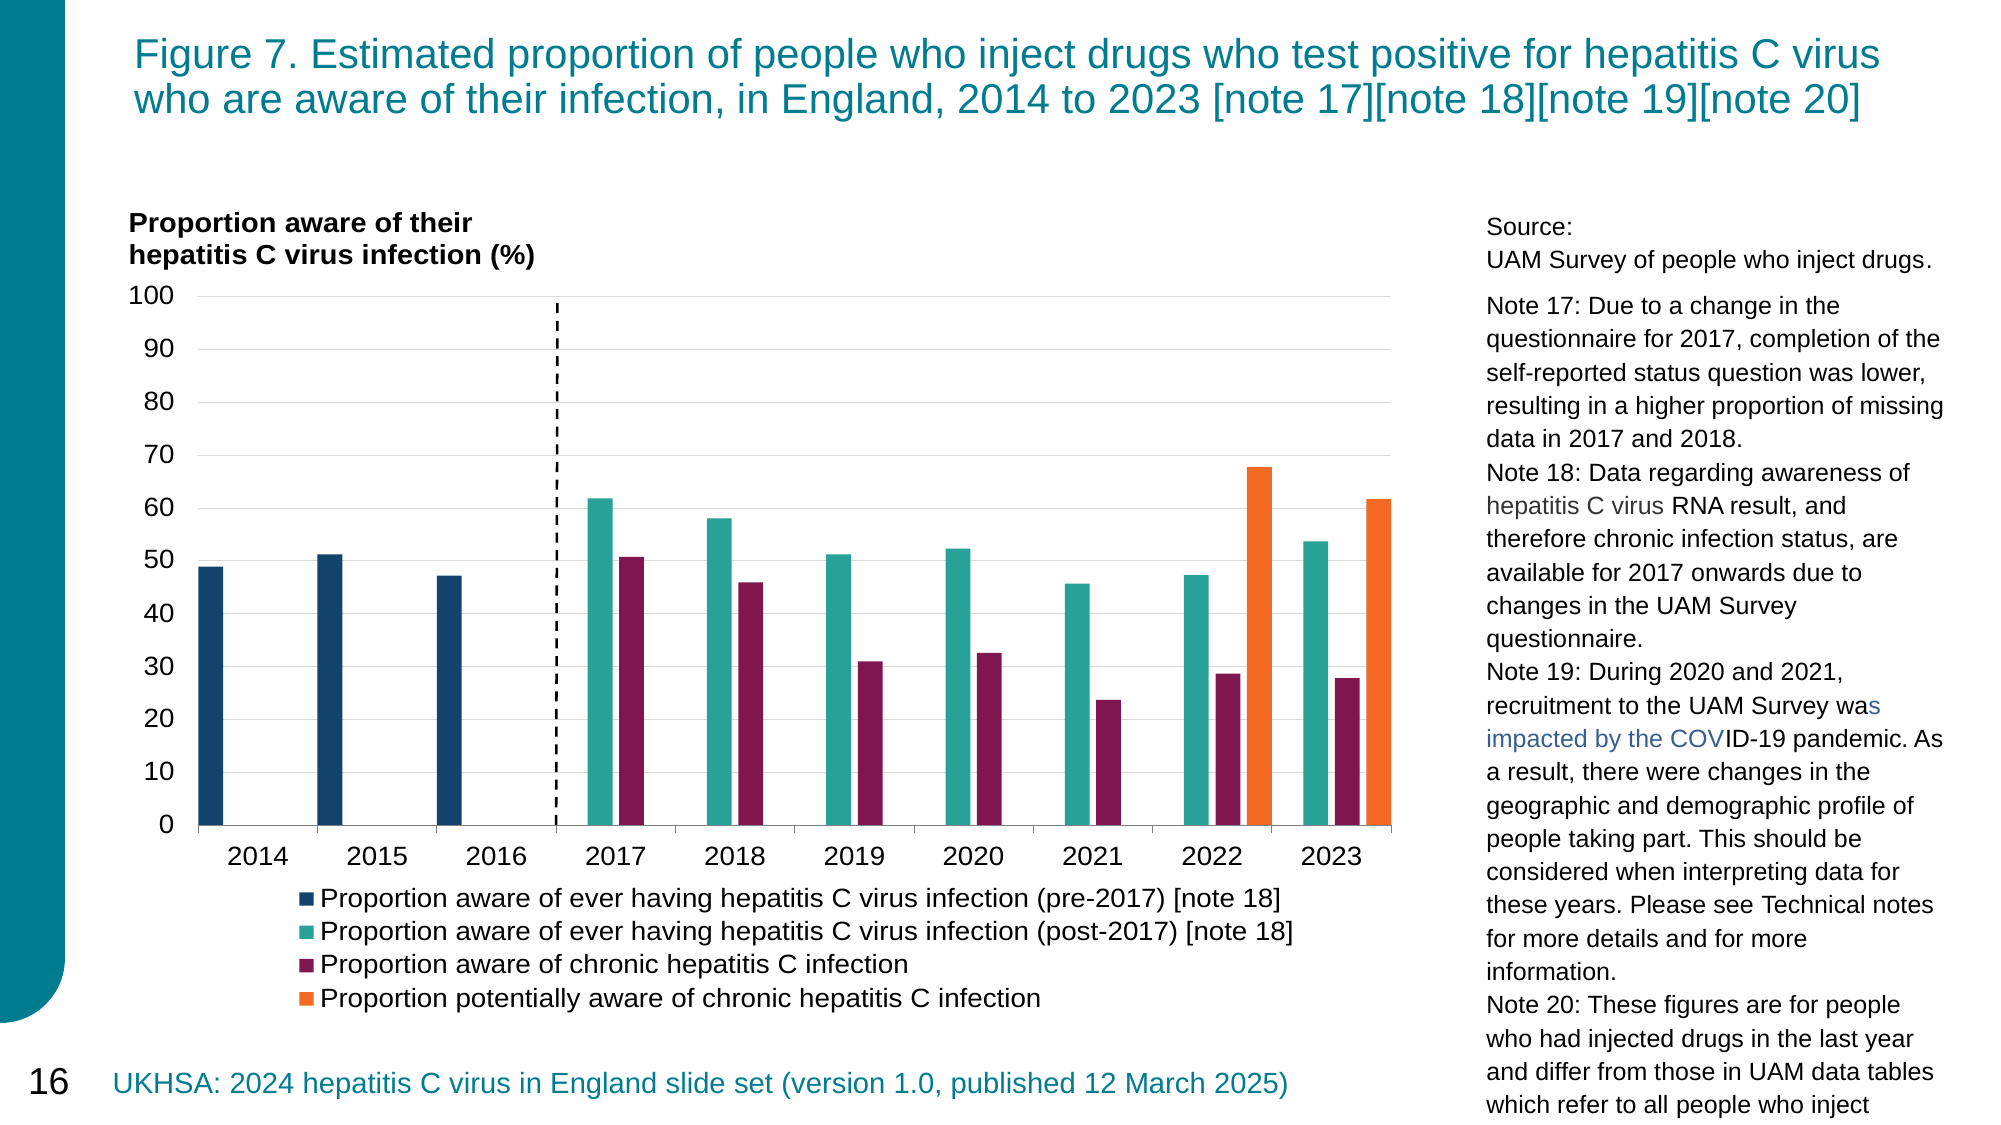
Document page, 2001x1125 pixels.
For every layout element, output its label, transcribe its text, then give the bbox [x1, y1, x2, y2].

text_box UKHSA: 2024 hepatitis C virus in England slide set (version 1.0, published 12 March 2025) [97, 1054, 1362, 1110]
title Figure 7. Estimated proportion of people who inject drugs who test positive for hepatitis C virus who are aware of their infection, in England, 2014 to 2023 [note 17][note 18][note 19][note 20] [119, 25, 1945, 147]
text_box [0, 1049, 98, 1105]
picture [119, 184, 1416, 1016]
text_box Source: UAM Survey of people who inject drugs. Note 17: Due to a change in the questionnaire for 2017, completion of the self-reported status question was lower, resulting in a higher proportion of missing data in 2017 and 2018. Note 18: Data regarding awareness of hepatitis C virus RNA result, and therefore chronic infection status, are available for 2017 onwards due to changes in the UAM Survey questionnaire. Note 19: During 2020 and 2021, recruitment to the UAM Survey was impacted by the COVID-19 pandemic. As a result, there were changes in the geographic and demographic profile of people taking part. This should be considered when interpreting data for these years. Please see Technical notes for more details and for more information. Note 20: These figures are for people who had injected drugs in the last year and differ from those in UAM data tables which refer to all people who inject drugs. [1471, 199, 1962, 1125]
